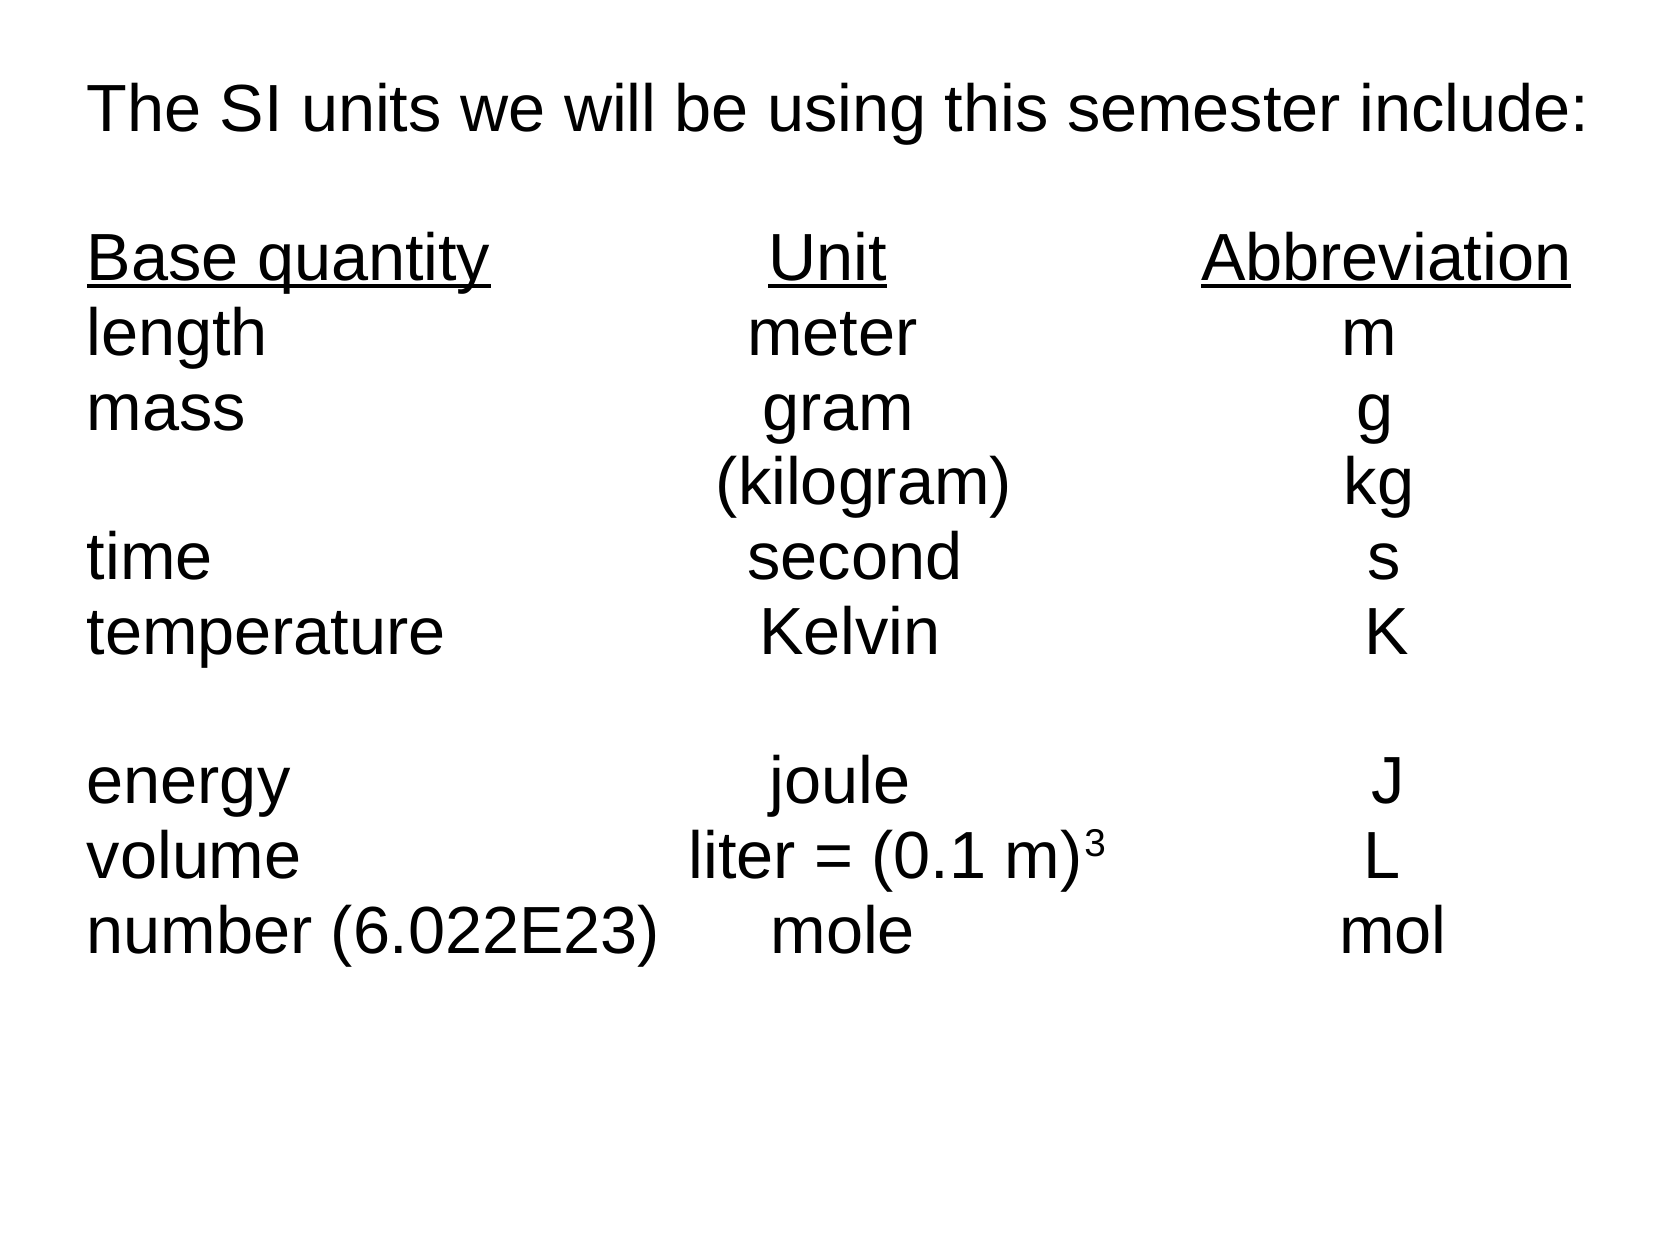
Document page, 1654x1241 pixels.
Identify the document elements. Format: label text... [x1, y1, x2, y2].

subtitle The SI units we will be using this semester include: Base quantity Unit Abbreviation length meter m mass gram g (kilogram) kg time second s temperature Kelvin K energy joule J volume liter = (0.1 m)3 L number (6.022E23) mole mol [86, 37, 1613, 1151]
